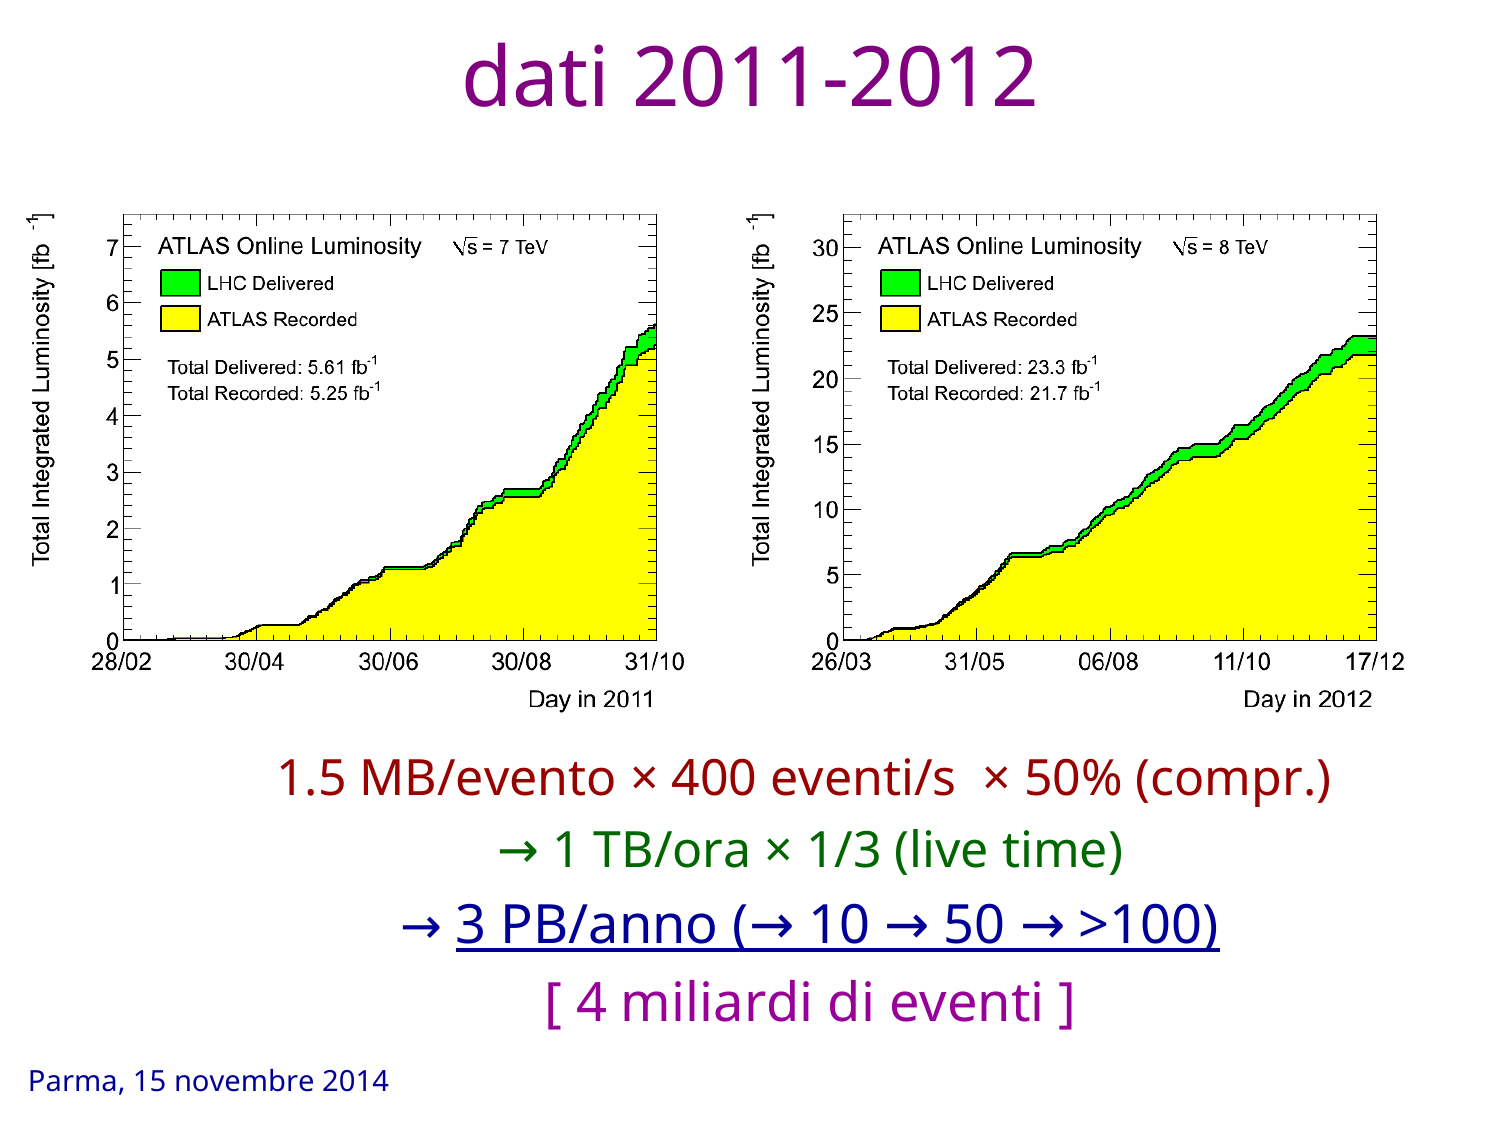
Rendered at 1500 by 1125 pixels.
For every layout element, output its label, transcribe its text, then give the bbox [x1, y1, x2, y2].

text_box dati 2011-2012‏ [41, 0, 1459, 132]
picture [19, 187, 1480, 720]
text_box 1.5 MB/evento × 400 eventi/s × 50% (compr.) → 1 TB/ora × 1/3 (live time) → 3 PB/anno (→ 10 → 50 → >100) [ 4 miliardi di eventi ] [128, 720, 1418, 1064]
